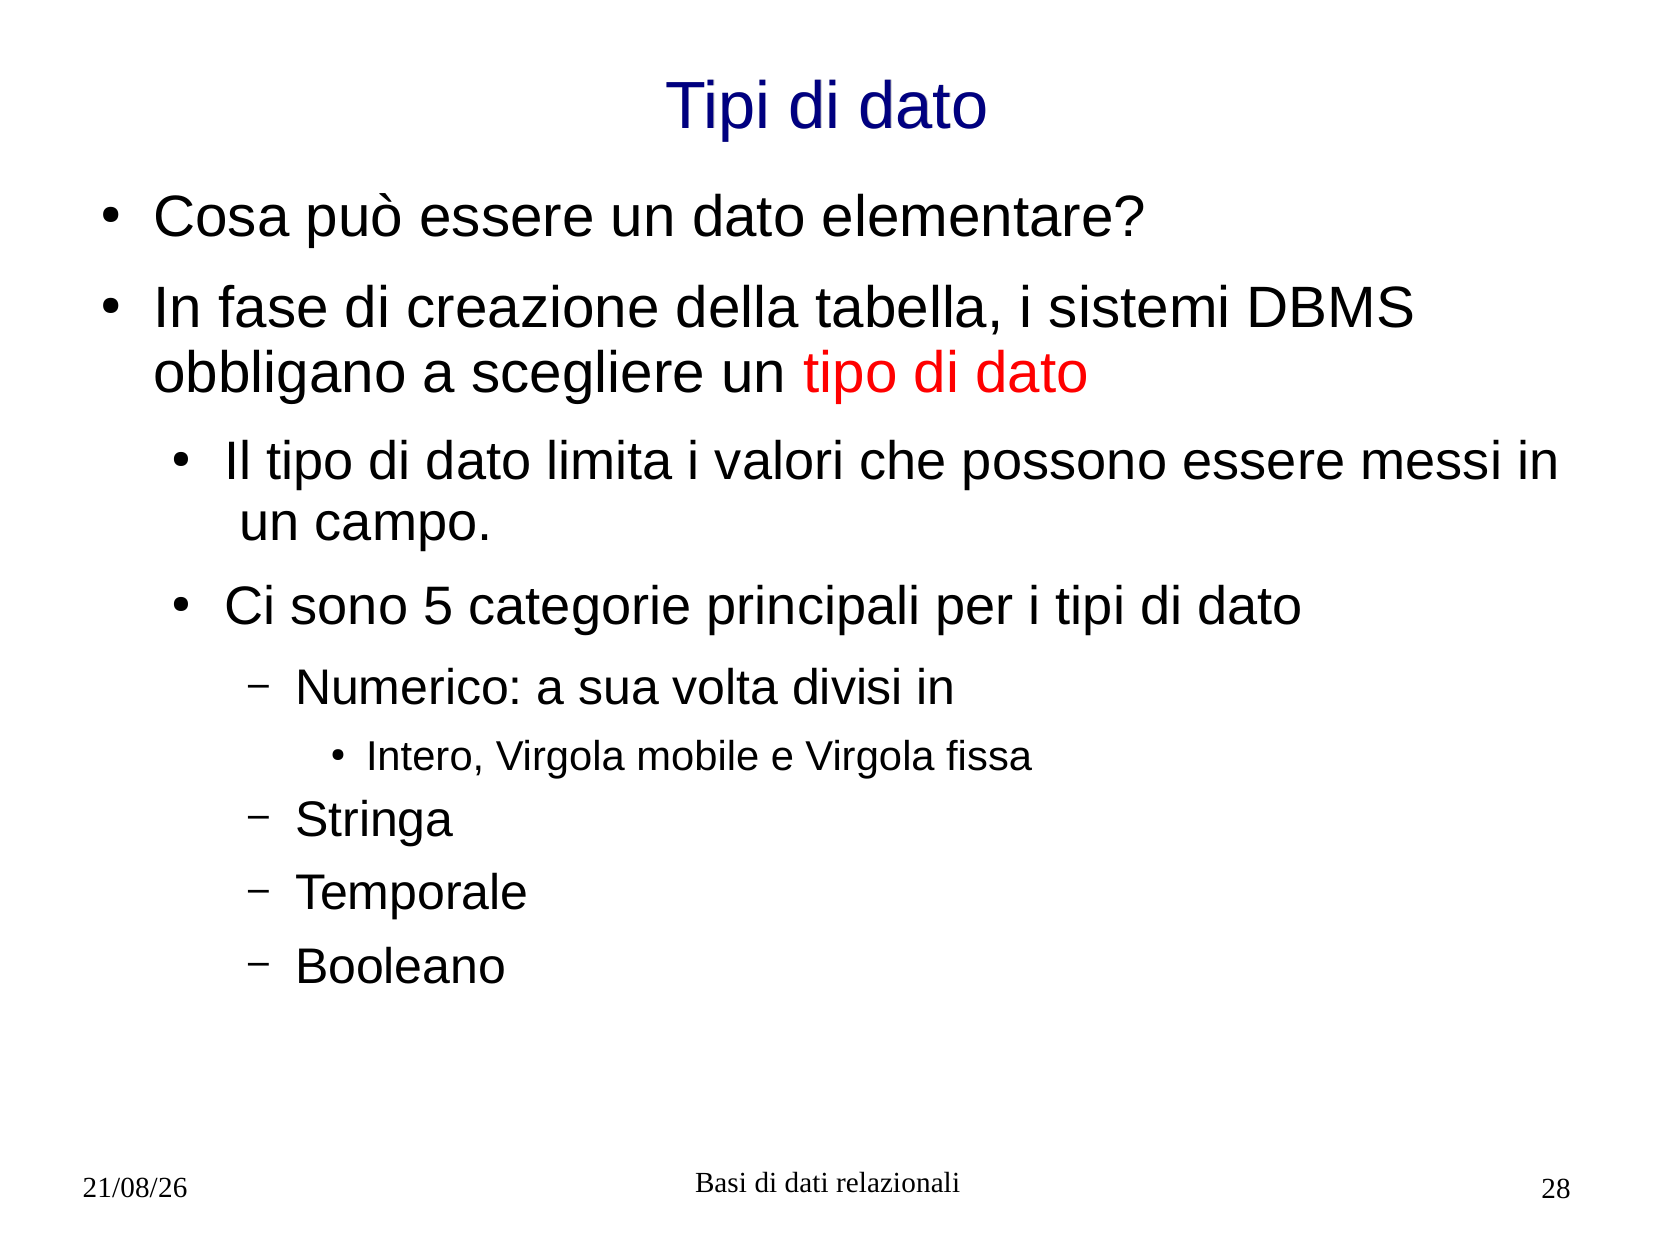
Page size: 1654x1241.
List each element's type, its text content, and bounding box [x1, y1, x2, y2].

list Cosa può essere un dato elementare? In fase di creazione della tabella, i sistemi DBMS obbligano a scegliere un tipo di dato Il tipo di dato limita i valori che possono essere messi in un campo. Ci sono 5 categorie principali per i tipi di dato Numerico: a sua volta divisi in Intero, Virgola mobile e Virgola fissa Stringa Temporale Booleano [82, 183, 1571, 1130]
title Tipi di dato [82, 49, 1571, 161]
